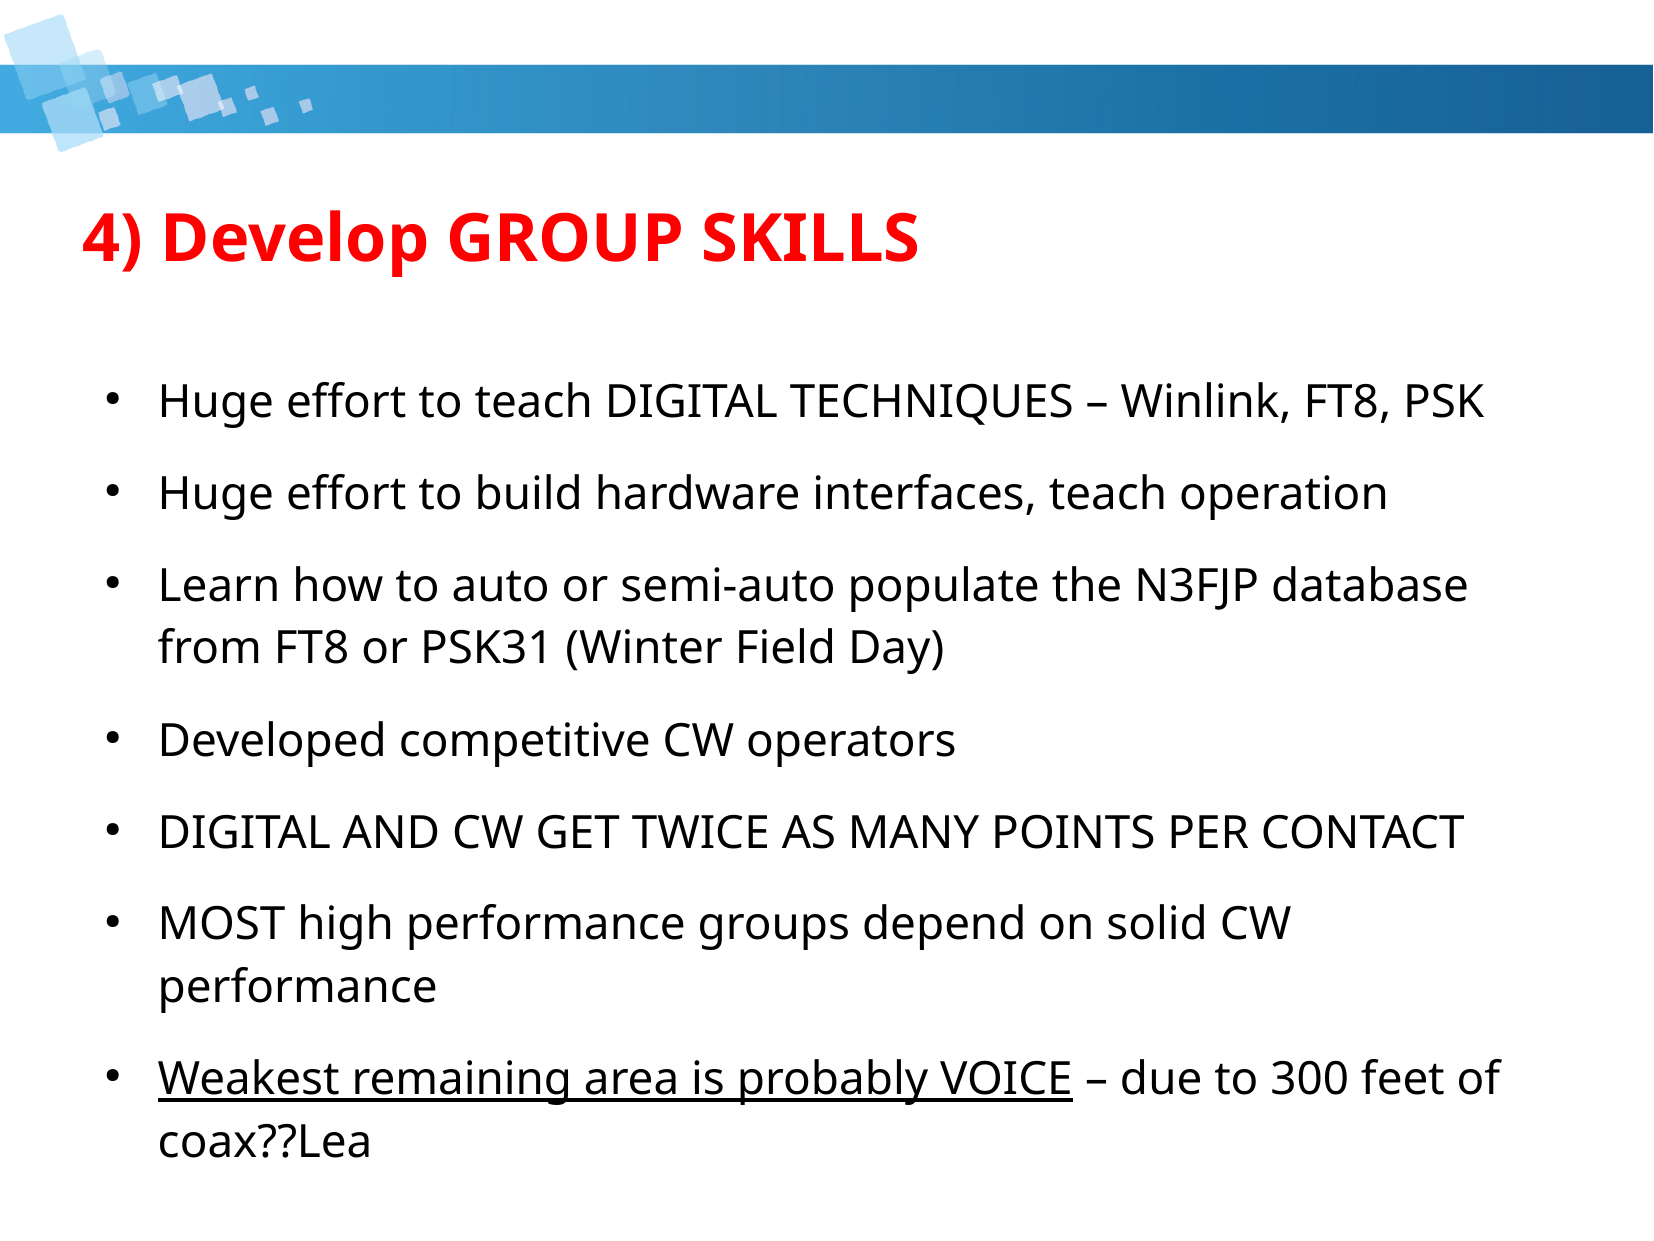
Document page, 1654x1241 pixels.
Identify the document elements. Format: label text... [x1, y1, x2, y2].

picture [0, 0, 1653, 1238]
list Huge effort to teach DIGITAL TECHNIQUES – Winlink, FT8, PSK Huge effort to build hardware interfaces, teach operation Learn how to auto or semi-auto populate the N3FJP database from FT8 or PSK31 (Winter Field Day) Developed competitive CW operators DIGITAL AND CW GET TWICE AS MANY POINTS PER CONTACT MOST high performance groups depend on solid CW performance Weakest remaining area is probably VOICE – due to 300 feet of coax??Lea [86, 368, 1576, 1088]
title 4) Develop GROUP SKILLS [82, 132, 1571, 340]
